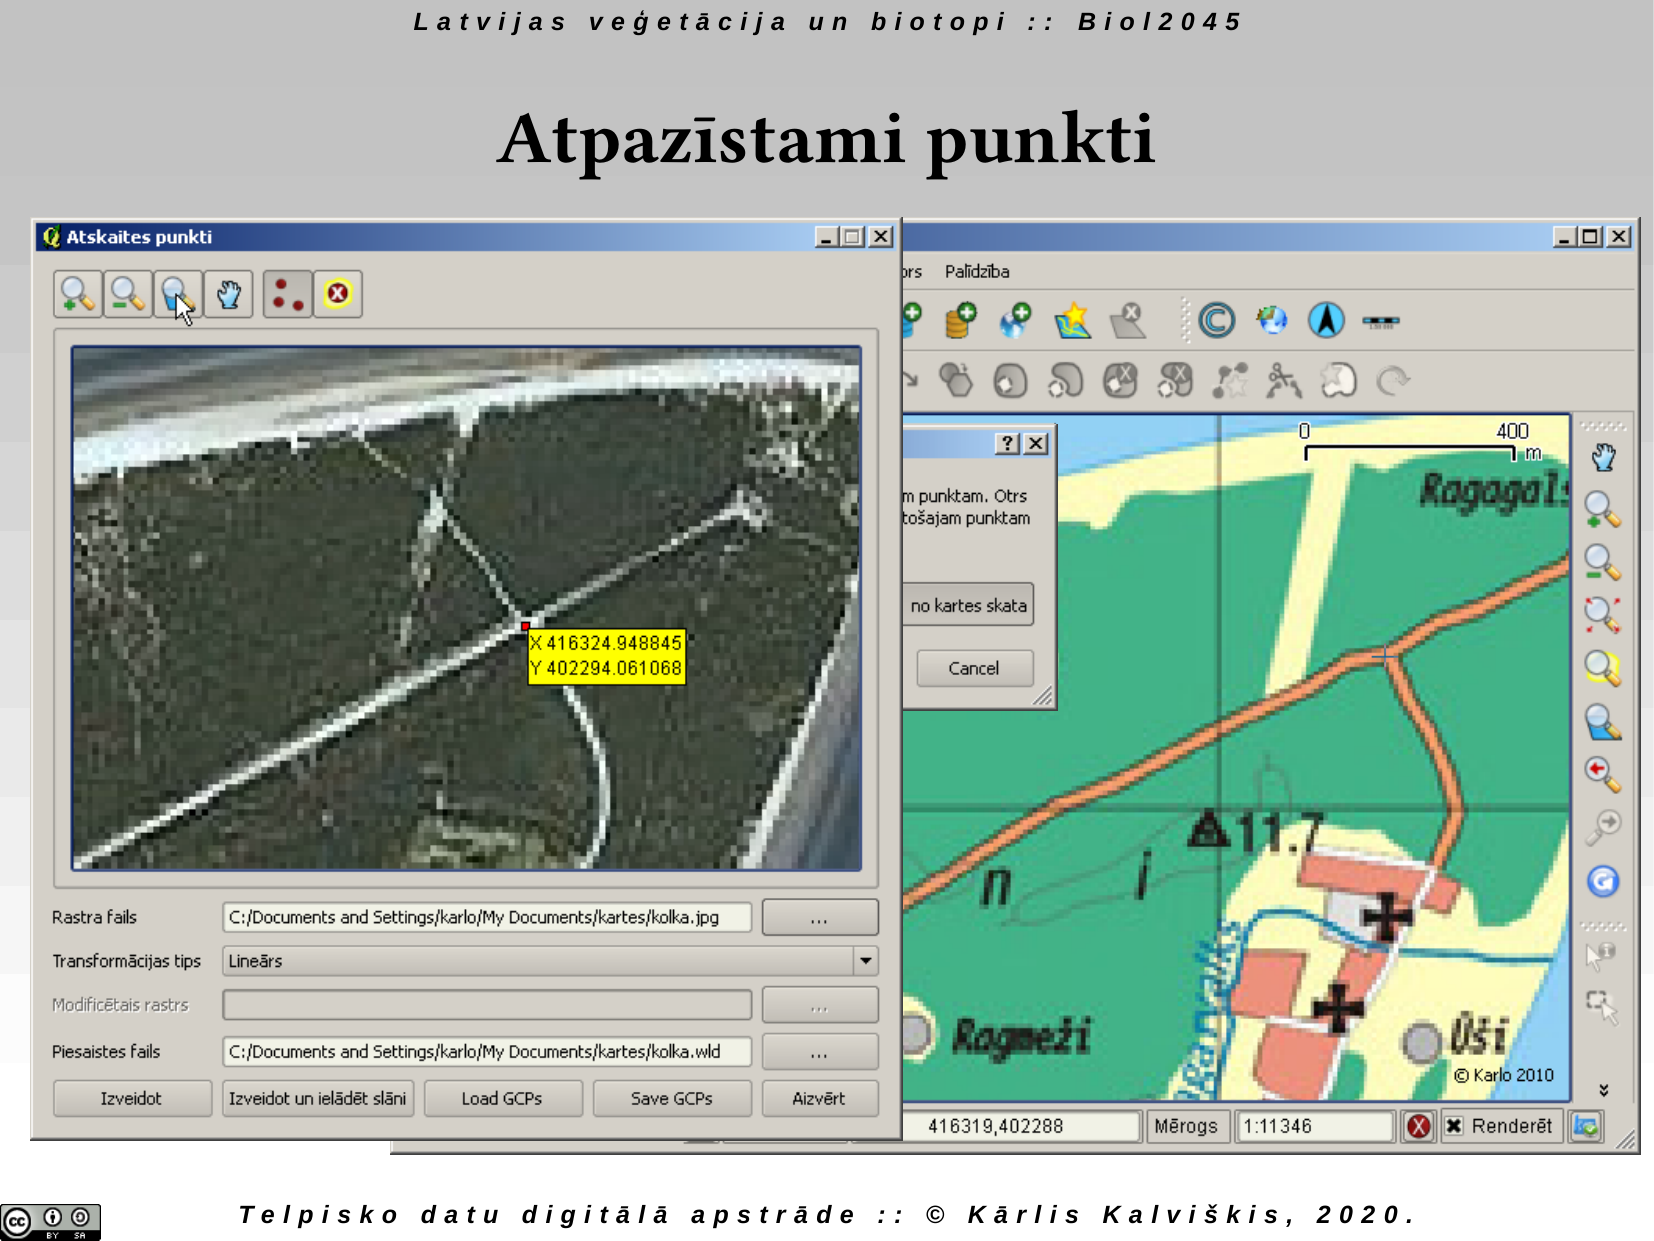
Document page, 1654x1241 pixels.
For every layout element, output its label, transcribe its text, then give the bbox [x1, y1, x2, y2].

title Atpazīstami punkti [29, 43, 1625, 234]
picture [0, 0, 1654, 1241]
